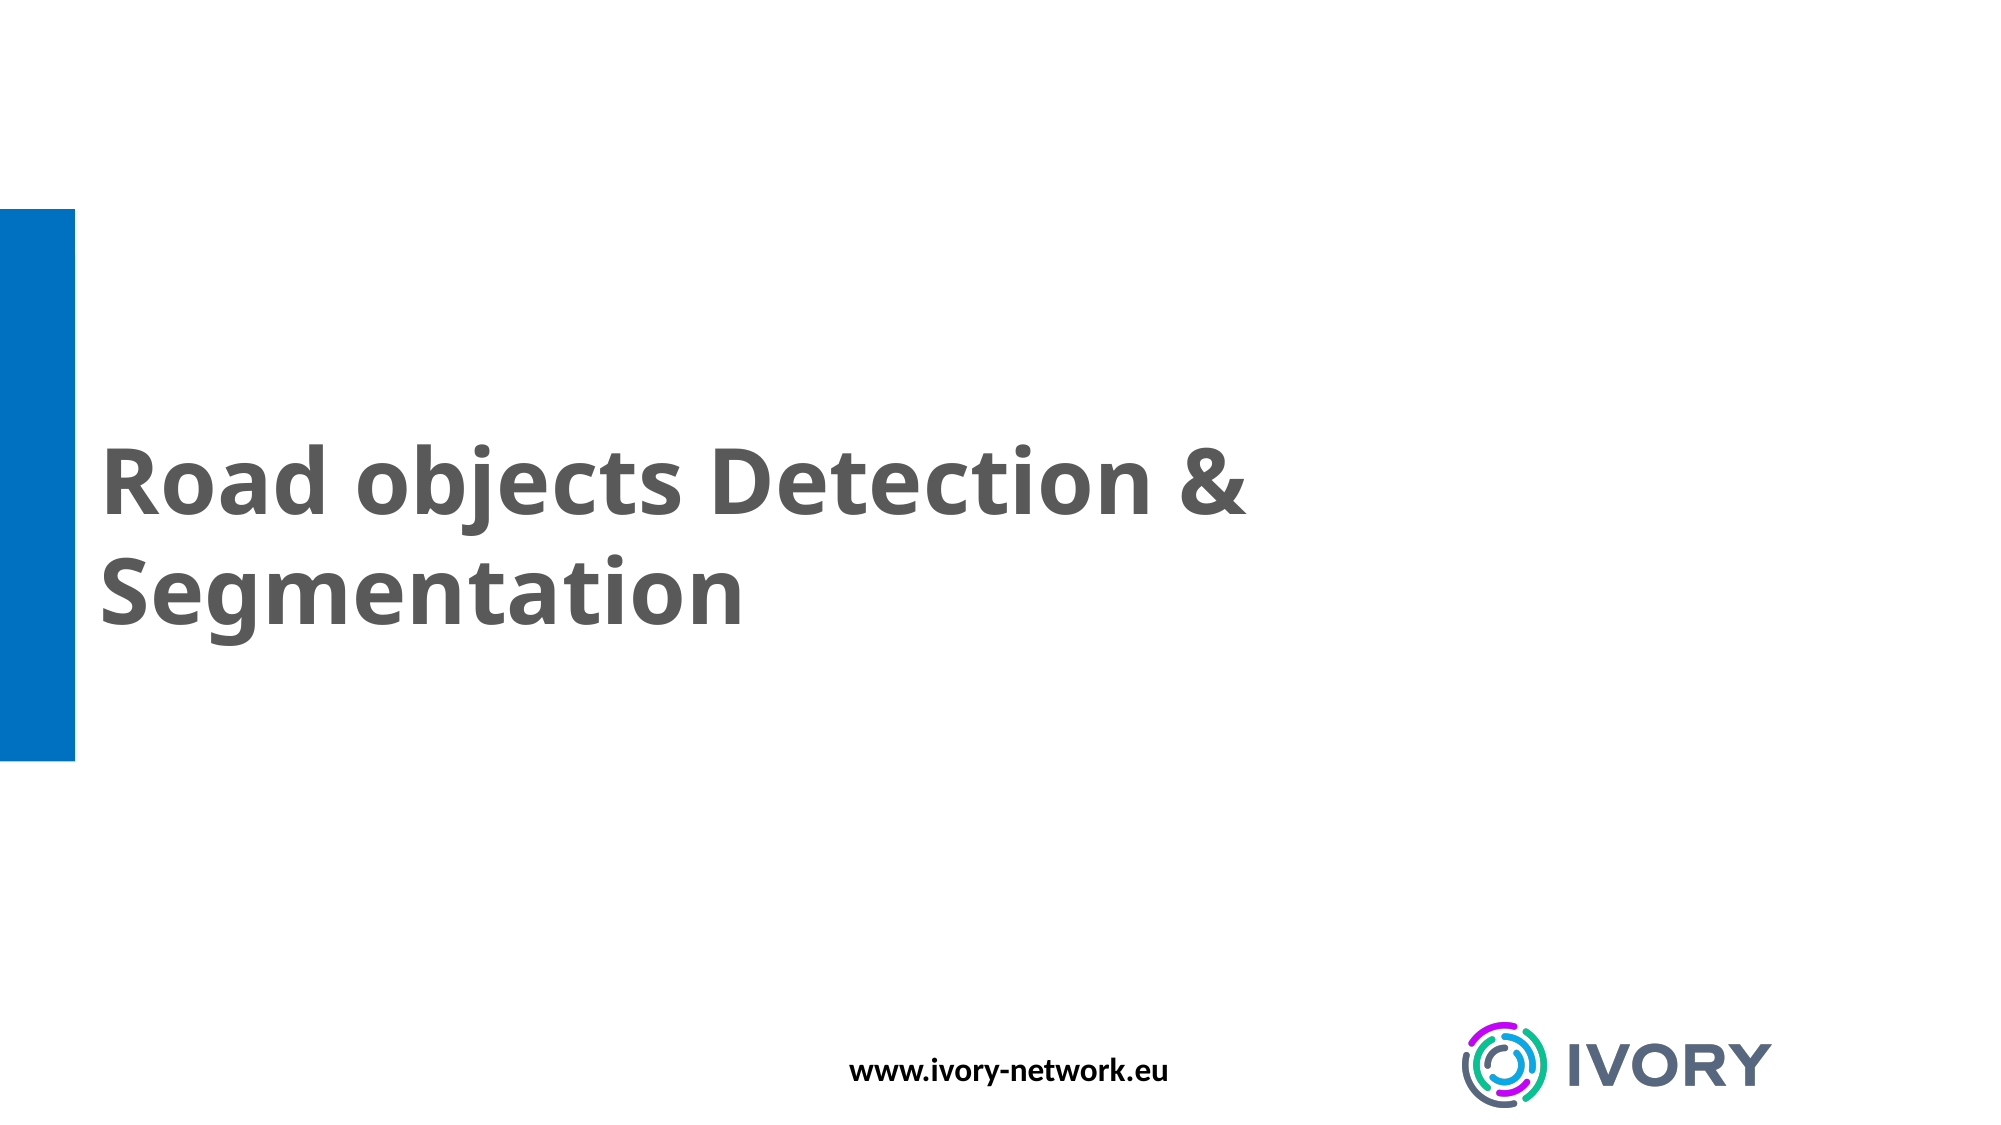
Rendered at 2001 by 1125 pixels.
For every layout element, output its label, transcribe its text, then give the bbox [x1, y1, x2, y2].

text_box [0, 173, 1874, 762]
footer www.ivory-network.eu [671, 1038, 1347, 1099]
text_box Road objects Detection & Segmentation [99, 343, 1900, 722]
